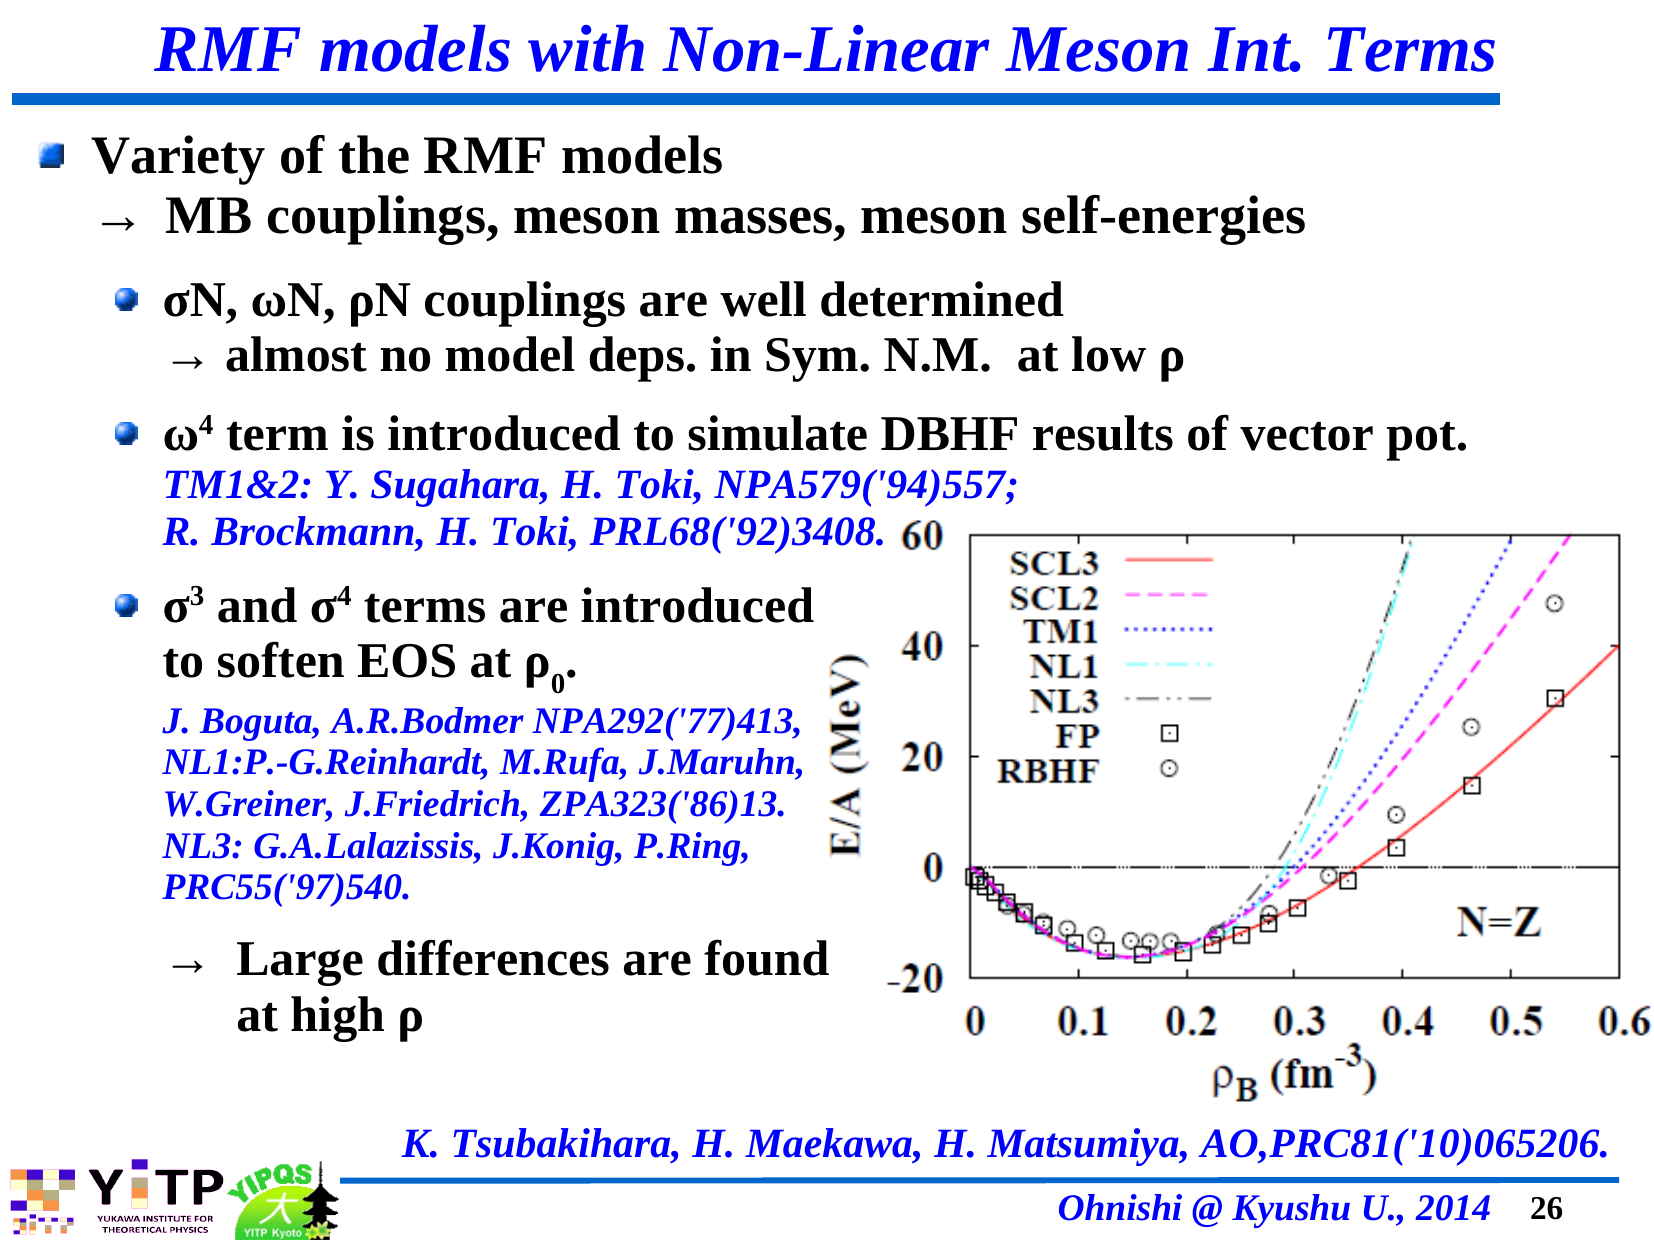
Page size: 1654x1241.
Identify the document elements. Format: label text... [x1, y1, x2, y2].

text_box K. Tsubakihara, H. Maekawa, H. Matsumiya, AO,PRC81('10)065206. [401, 1119, 1611, 1167]
picture [0, 1154, 340, 1241]
list Variety of the RMF models → MB couplings, meson masses, meson self-energies σN, ωN, ρN couplings are well determined → almost no model deps. in Sym. N.M. at low ρ ω4 term is introduced to simulate DBHF results of vector pot. TM1&2: Y. Sugahara, H. Toki, NPA579('94)557; R. Brockmann, H. Toki, PRL68('92)3408. σ3 and σ4 terms are introduced to soften EOS at ρ0. J. Boguta, A.R.Bodmer NPA292('77)413, NL1:P.-G.Reinhardt, M.Rufa, J.Maruhn, W.Greiner, J.Friedrich, ZPA323('86)13. NL3: G.A.Lalazissis, J.Konig, P.Ring, PRC55('97)540. → Large differences are found at high ρ [20, 124, 1621, 1137]
title RMF models with Non-Linear Meson Int. Terms [0, 0, 1654, 99]
picture [1621, 488, 1654, 1127]
